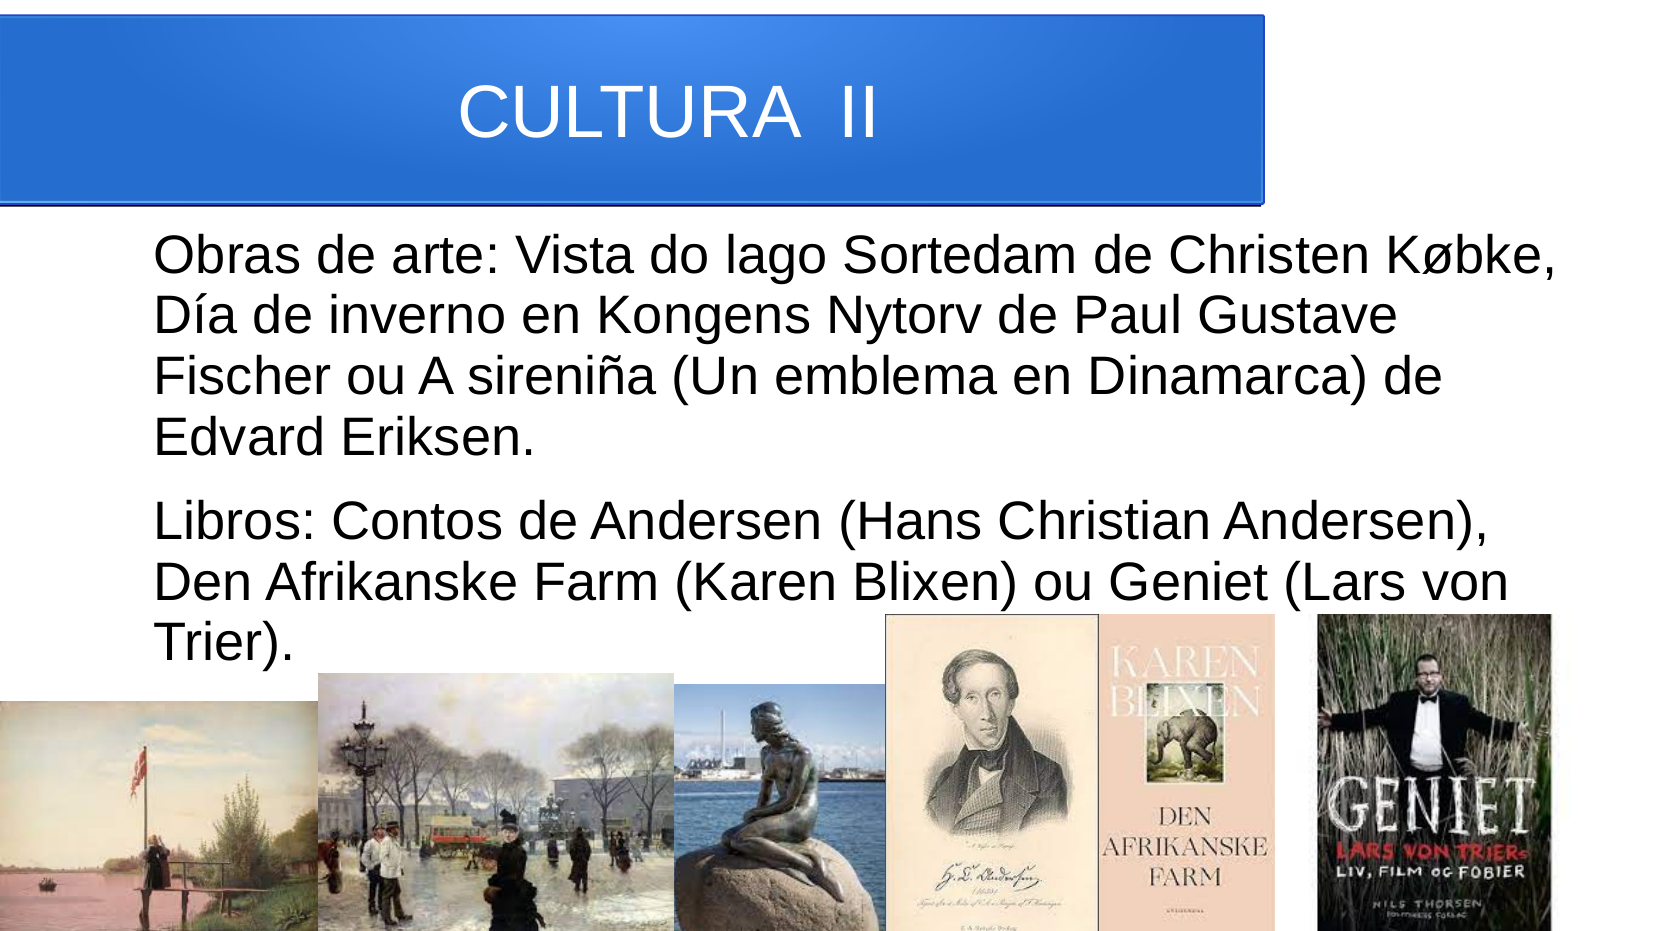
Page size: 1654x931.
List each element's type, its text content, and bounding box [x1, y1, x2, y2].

title CULTURA II [82, 35, 1235, 189]
picture [0, 614, 1595, 931]
list Obras de arte: Vista do lago Sortedam de Christen Købke, Día de inverno en Kongens Nytorv de Paul Gustave Fischer ou A sireniña (Un emblema en Dinamarca) de Edvard Eriksen. Libros: Contos de Andersen (Hans Christian Andersen), Den Afrikanske Farm (Karen Blixen) ou Geniet (Lars von Trier). [82, 224, 1571, 701]
